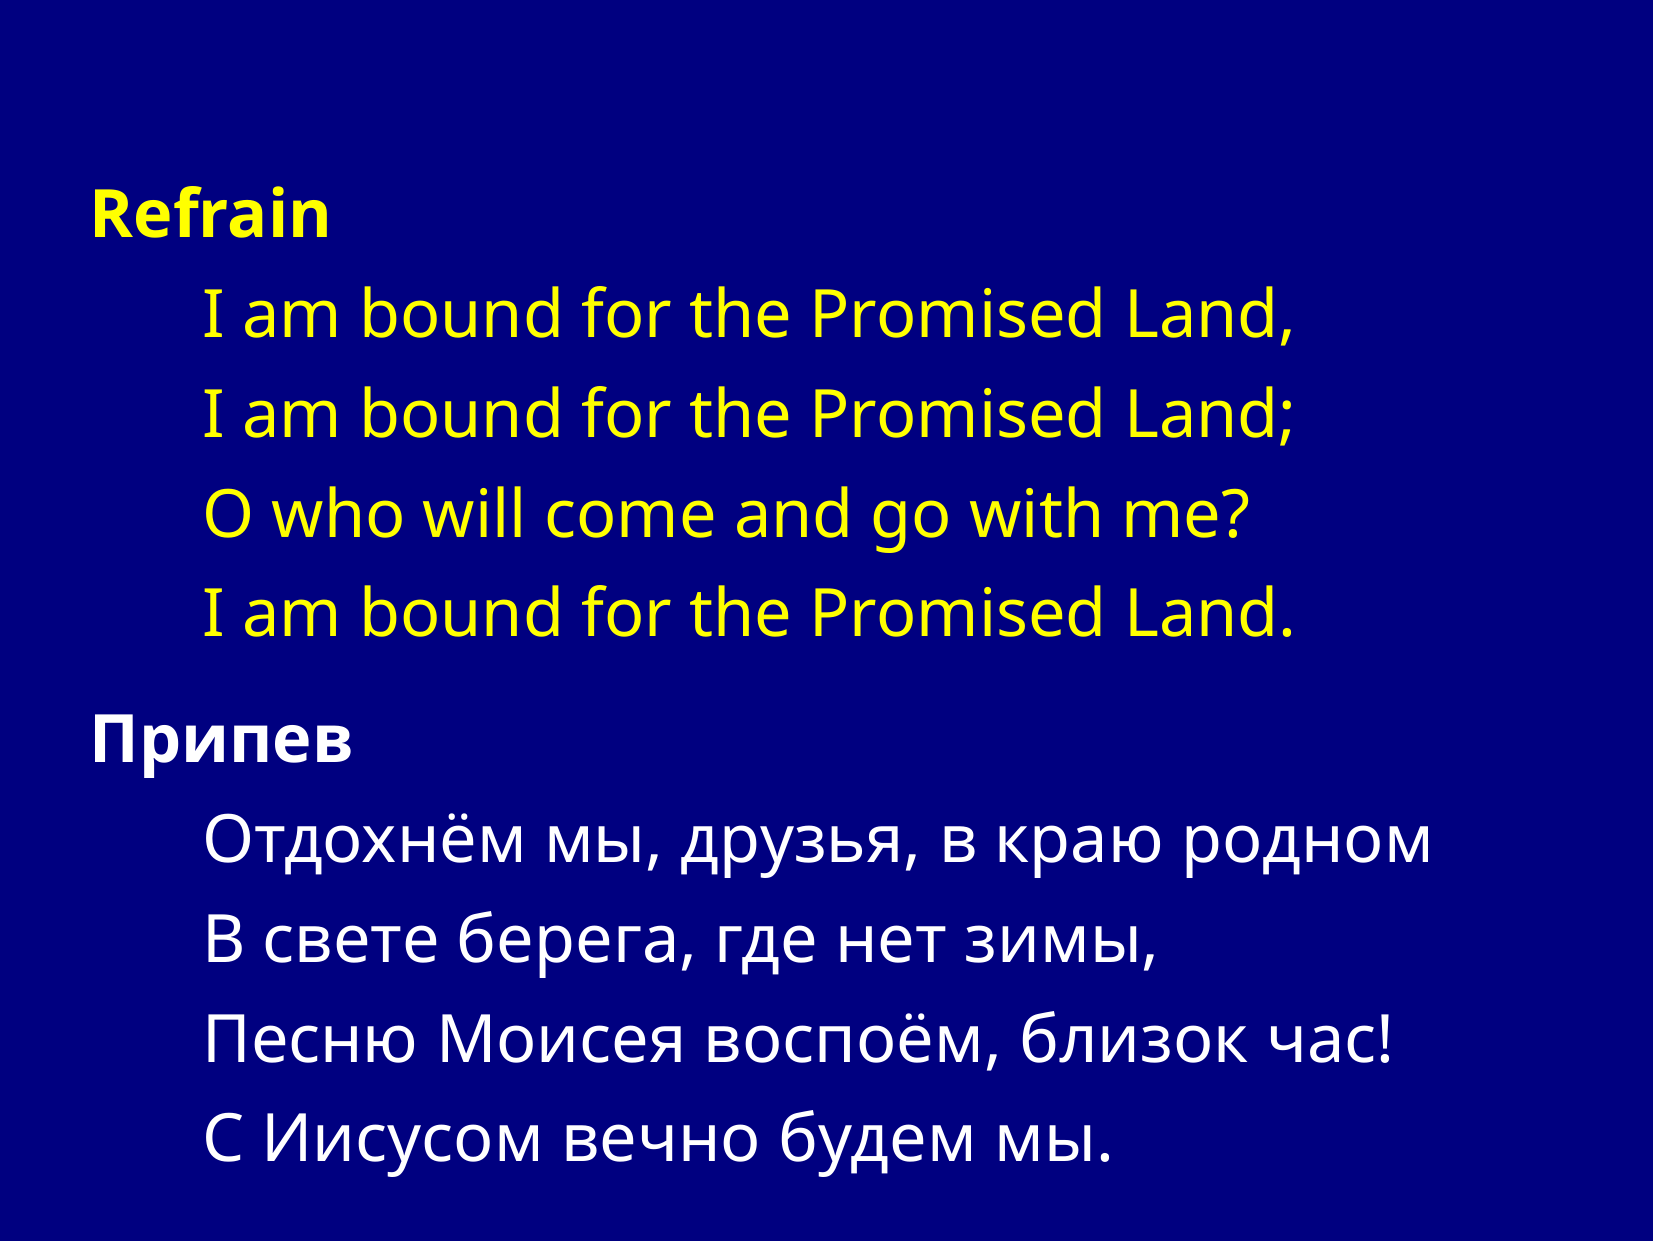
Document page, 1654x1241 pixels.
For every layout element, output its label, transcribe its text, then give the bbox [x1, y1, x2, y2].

text_box Refrain I am bound for the Promised Land, I am bound for the Promised Land; O who will come and go with me? I am bound for the Promised Land. [75, 150, 1576, 638]
text_box Припев Отдохнём мы, друзья, в краю родном В свете берега, где нет зимы, Песню Моисея воспоём, близок час! С Иисусом вечно будем мы. [75, 675, 1576, 1163]
